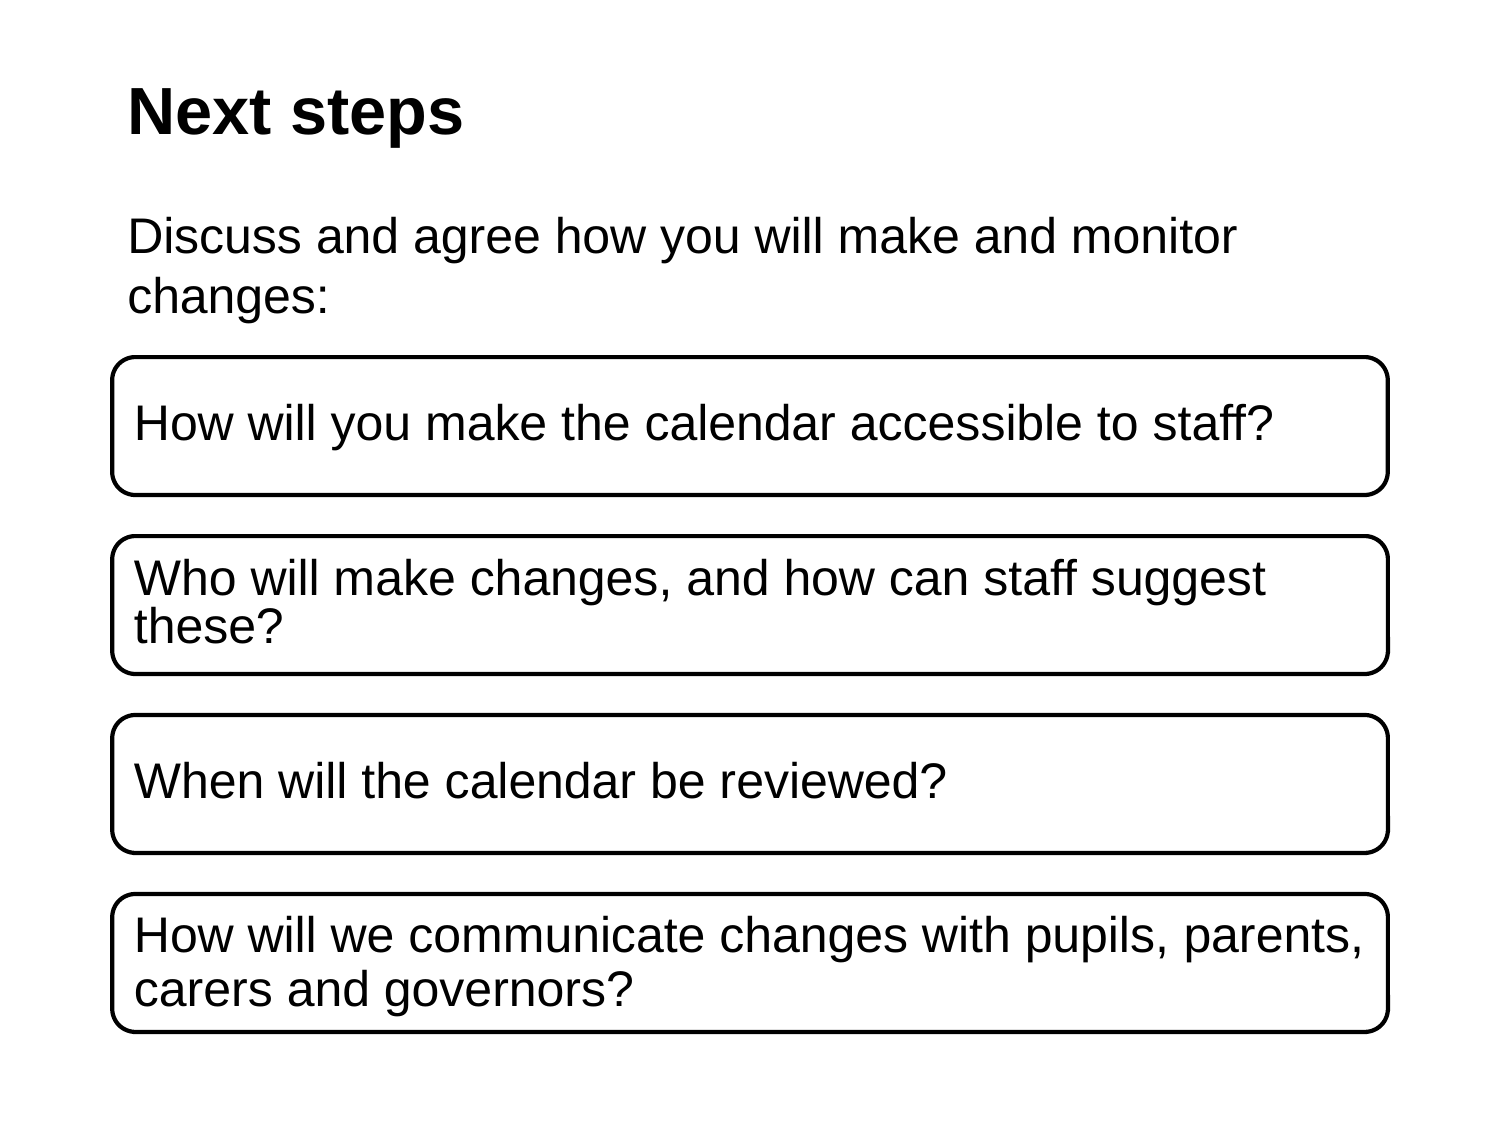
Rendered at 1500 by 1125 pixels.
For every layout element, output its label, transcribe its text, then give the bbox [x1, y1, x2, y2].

list Discuss and agree how you will make and monitor changes: [112, 196, 1388, 350]
text_box How will you make the calendar accessible to staff? [112, 357, 1388, 496]
text_box When will the calendar be reviewed? [112, 715, 1388, 853]
text_box How will we communicate changes with pupils, parents, carers and governors? [112, 894, 1388, 1032]
text_box Who will make changes, and how can staff suggest these? [112, 536, 1388, 674]
title Next steps [112, 54, 1388, 161]
